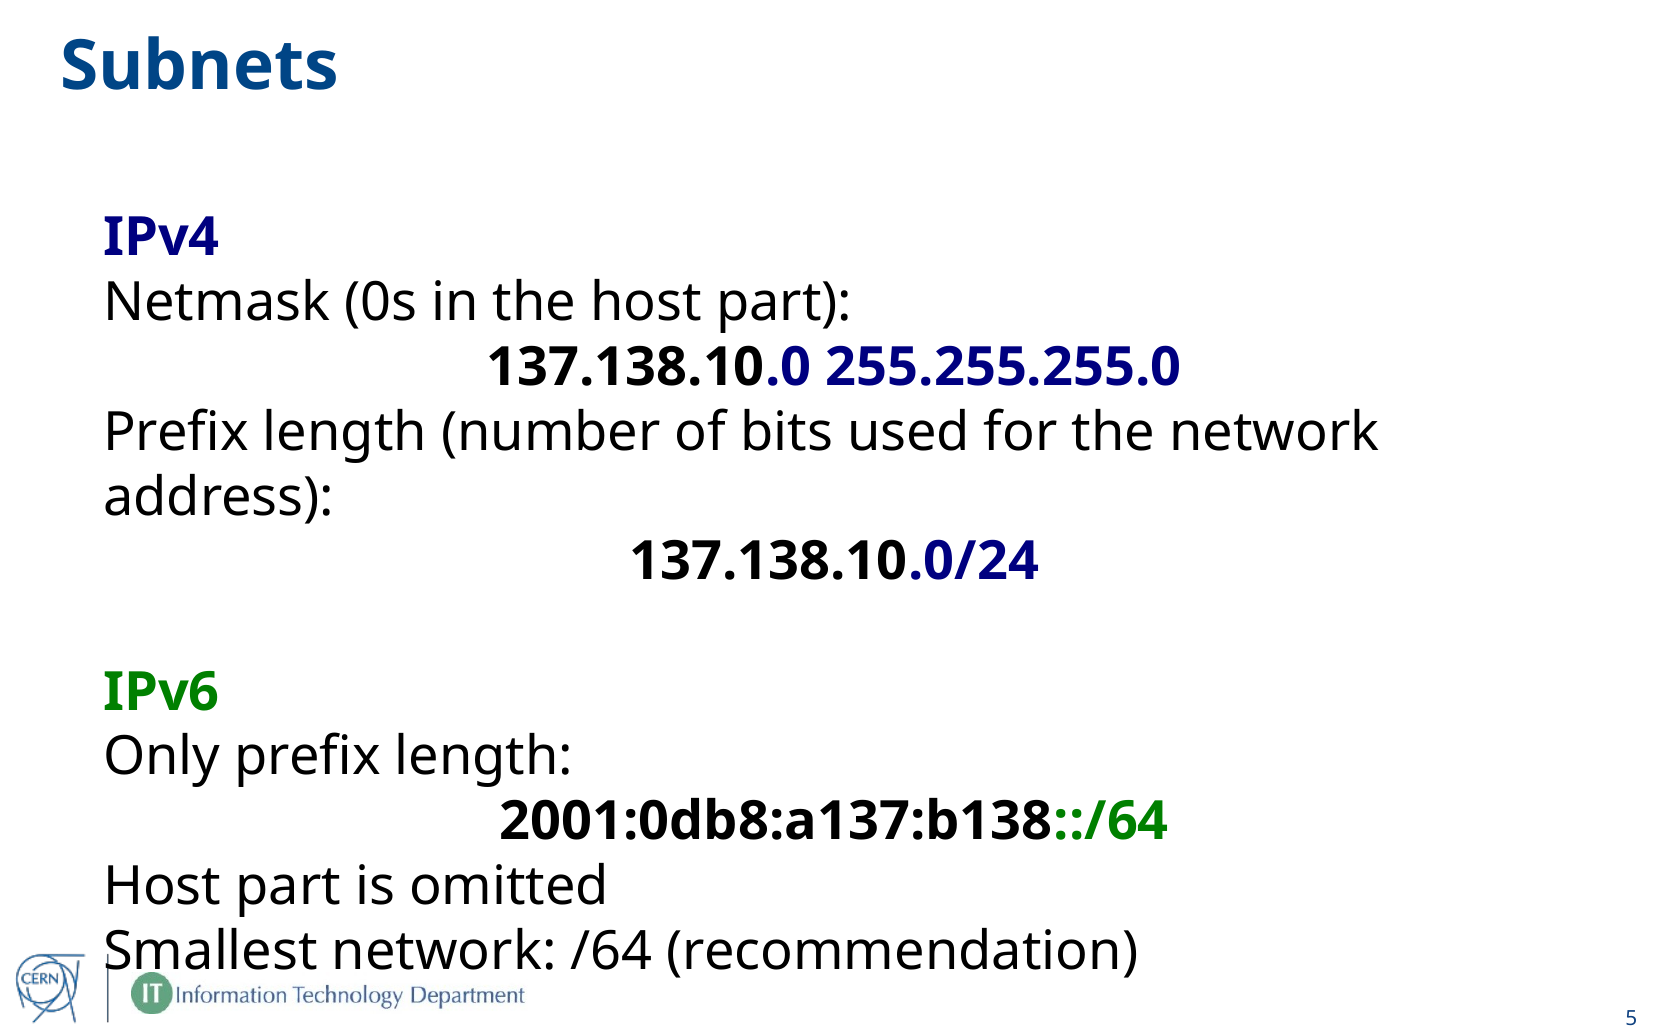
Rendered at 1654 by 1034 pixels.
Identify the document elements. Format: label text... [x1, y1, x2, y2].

picture [16, 985, 64, 1032]
text_box IPv4 Netmask (0s in the host part): 137.138.10.0 255.255.255.0 Prefix length (number of bits used for the network address): 137.138.10.0/24 IPv6 Only prefix length: 2001:0db8:a137:b138::/64 Host part is omitted Smallest network: /64 (recommendation) [88, 193, 1581, 907]
picture [131, 972, 774, 1014]
title Subnets [60, 0, 1528, 138]
picture [36, 1002, 50, 1009]
